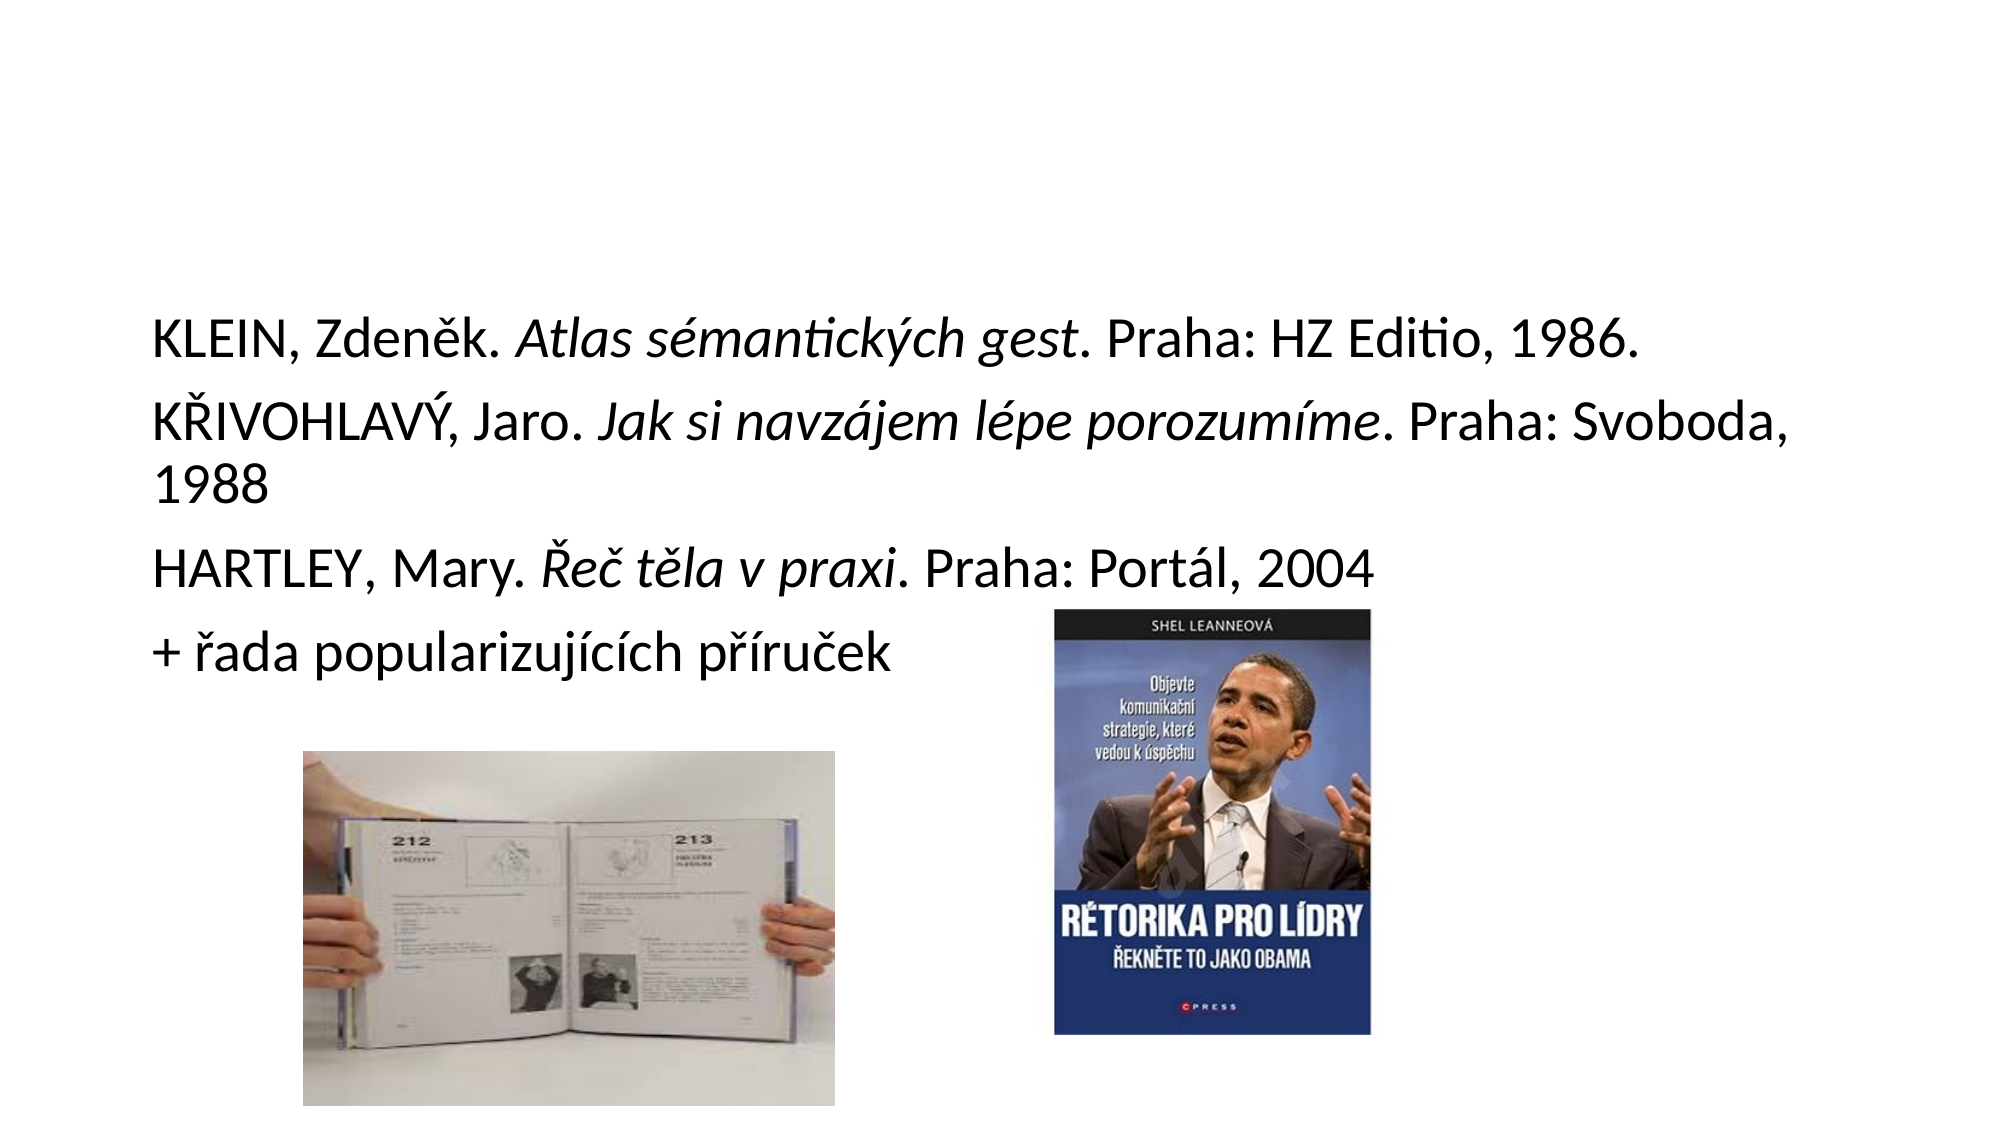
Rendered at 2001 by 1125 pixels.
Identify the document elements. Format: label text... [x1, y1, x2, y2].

picture [999, 609, 1426, 1036]
picture [303, 751, 835, 1106]
list KLEIN, Zdeněk. Atlas sémantických gest. Praha: HZ Editio, 1986. KŘIVOHLAVÝ, Jaro. Jak si navzájem lépe porozumíme. Praha: Svoboda, 1988 HARTLEY, Mary. Řeč těla v praxi. Praha: Portál, 2004 + řada popularizujících příruček [137, 299, 1863, 1014]
